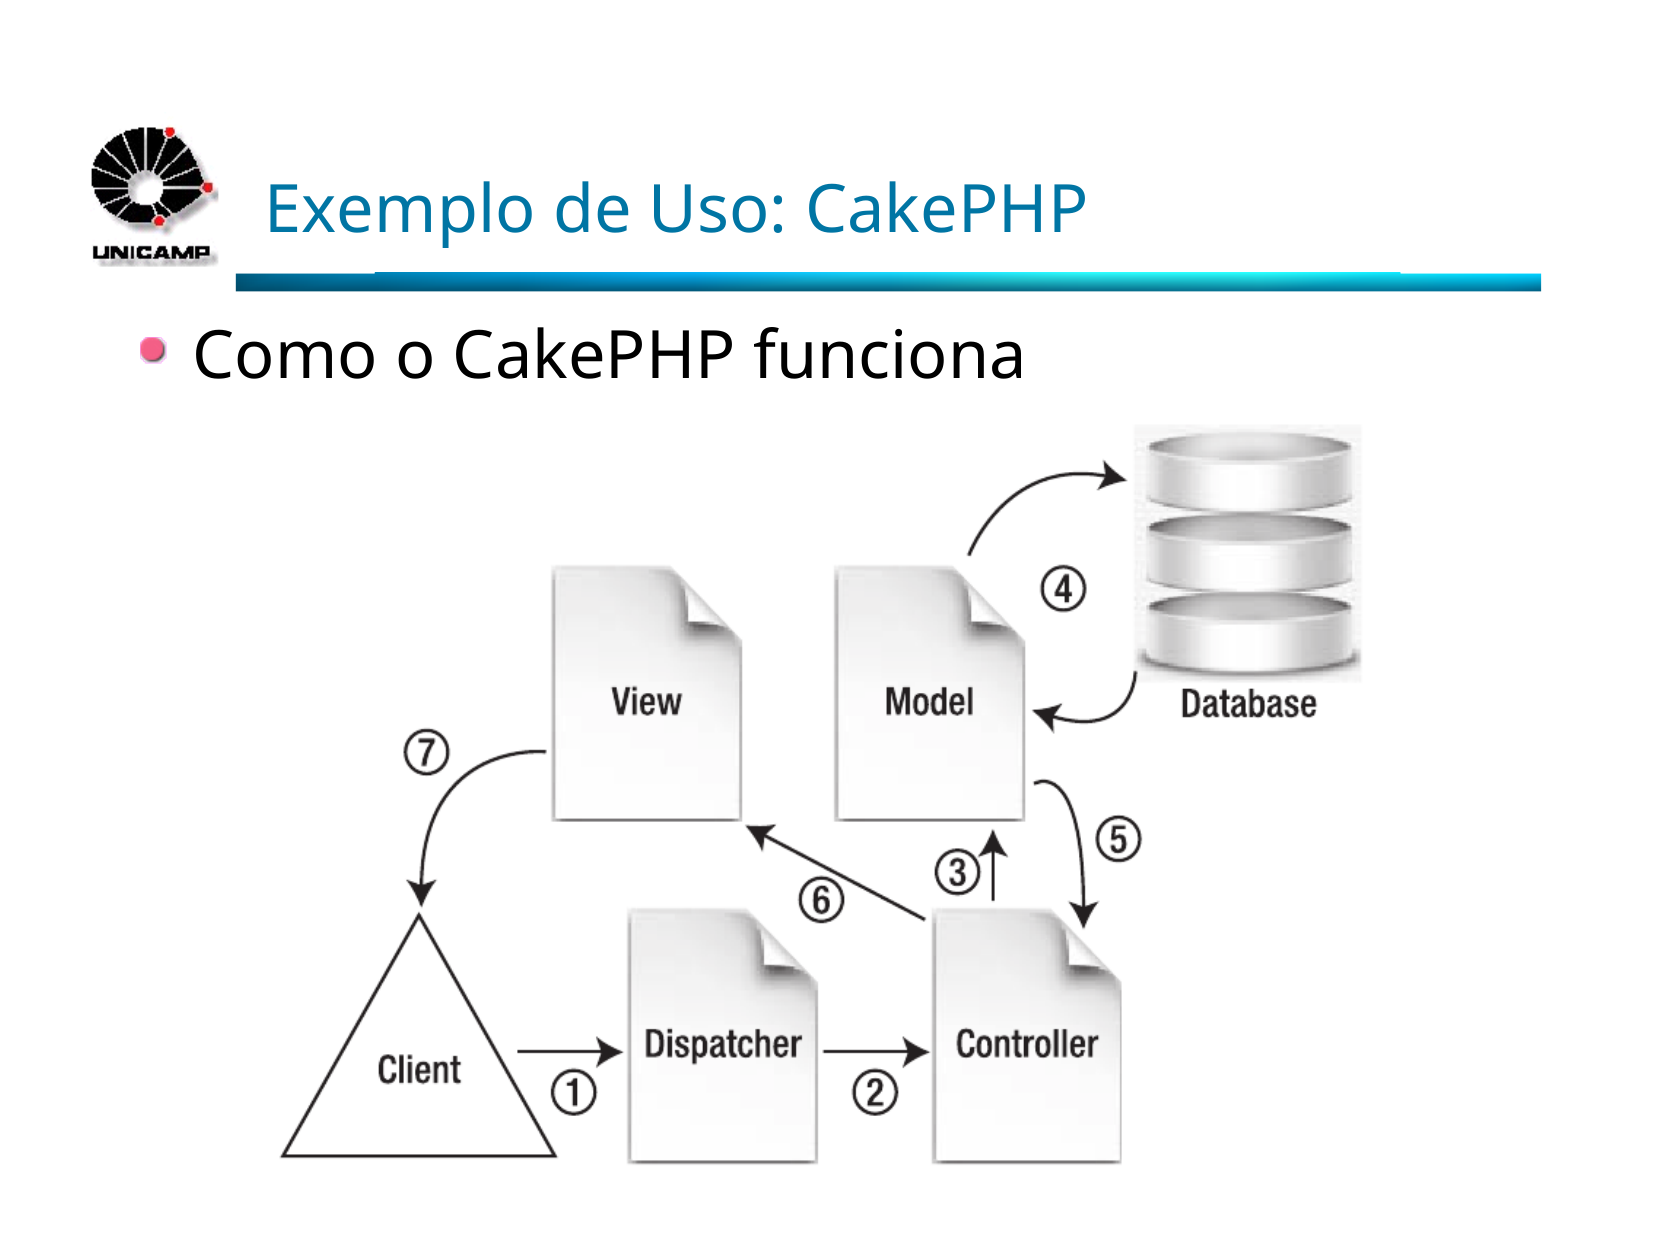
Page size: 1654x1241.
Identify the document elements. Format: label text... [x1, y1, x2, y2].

picture [236, 383, 1418, 1201]
list Como o CakePHP funciona [121, 309, 1534, 1182]
title Exemplo de Uso: CakePHP [264, 42, 1534, 250]
picture [125, 272, 1654, 295]
